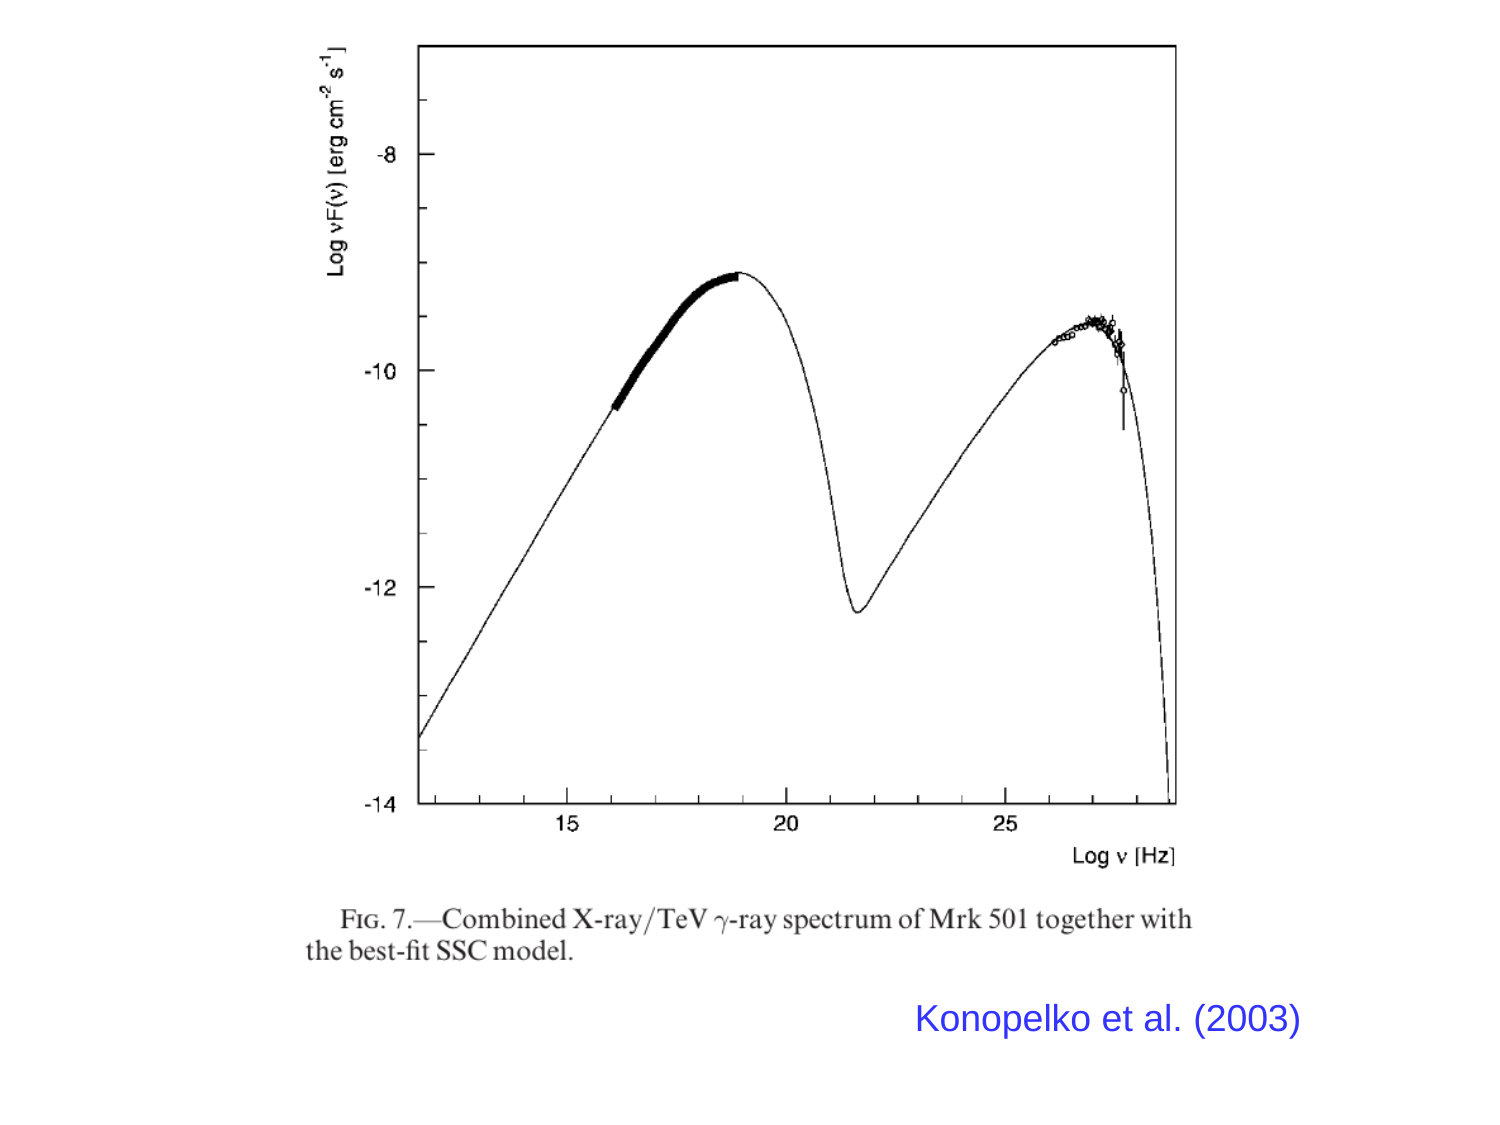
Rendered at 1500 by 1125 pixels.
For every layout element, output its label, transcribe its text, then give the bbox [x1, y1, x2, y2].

picture [293, 26, 1207, 979]
text_box Konopelko et al. (2003) [900, 990, 1317, 1048]
